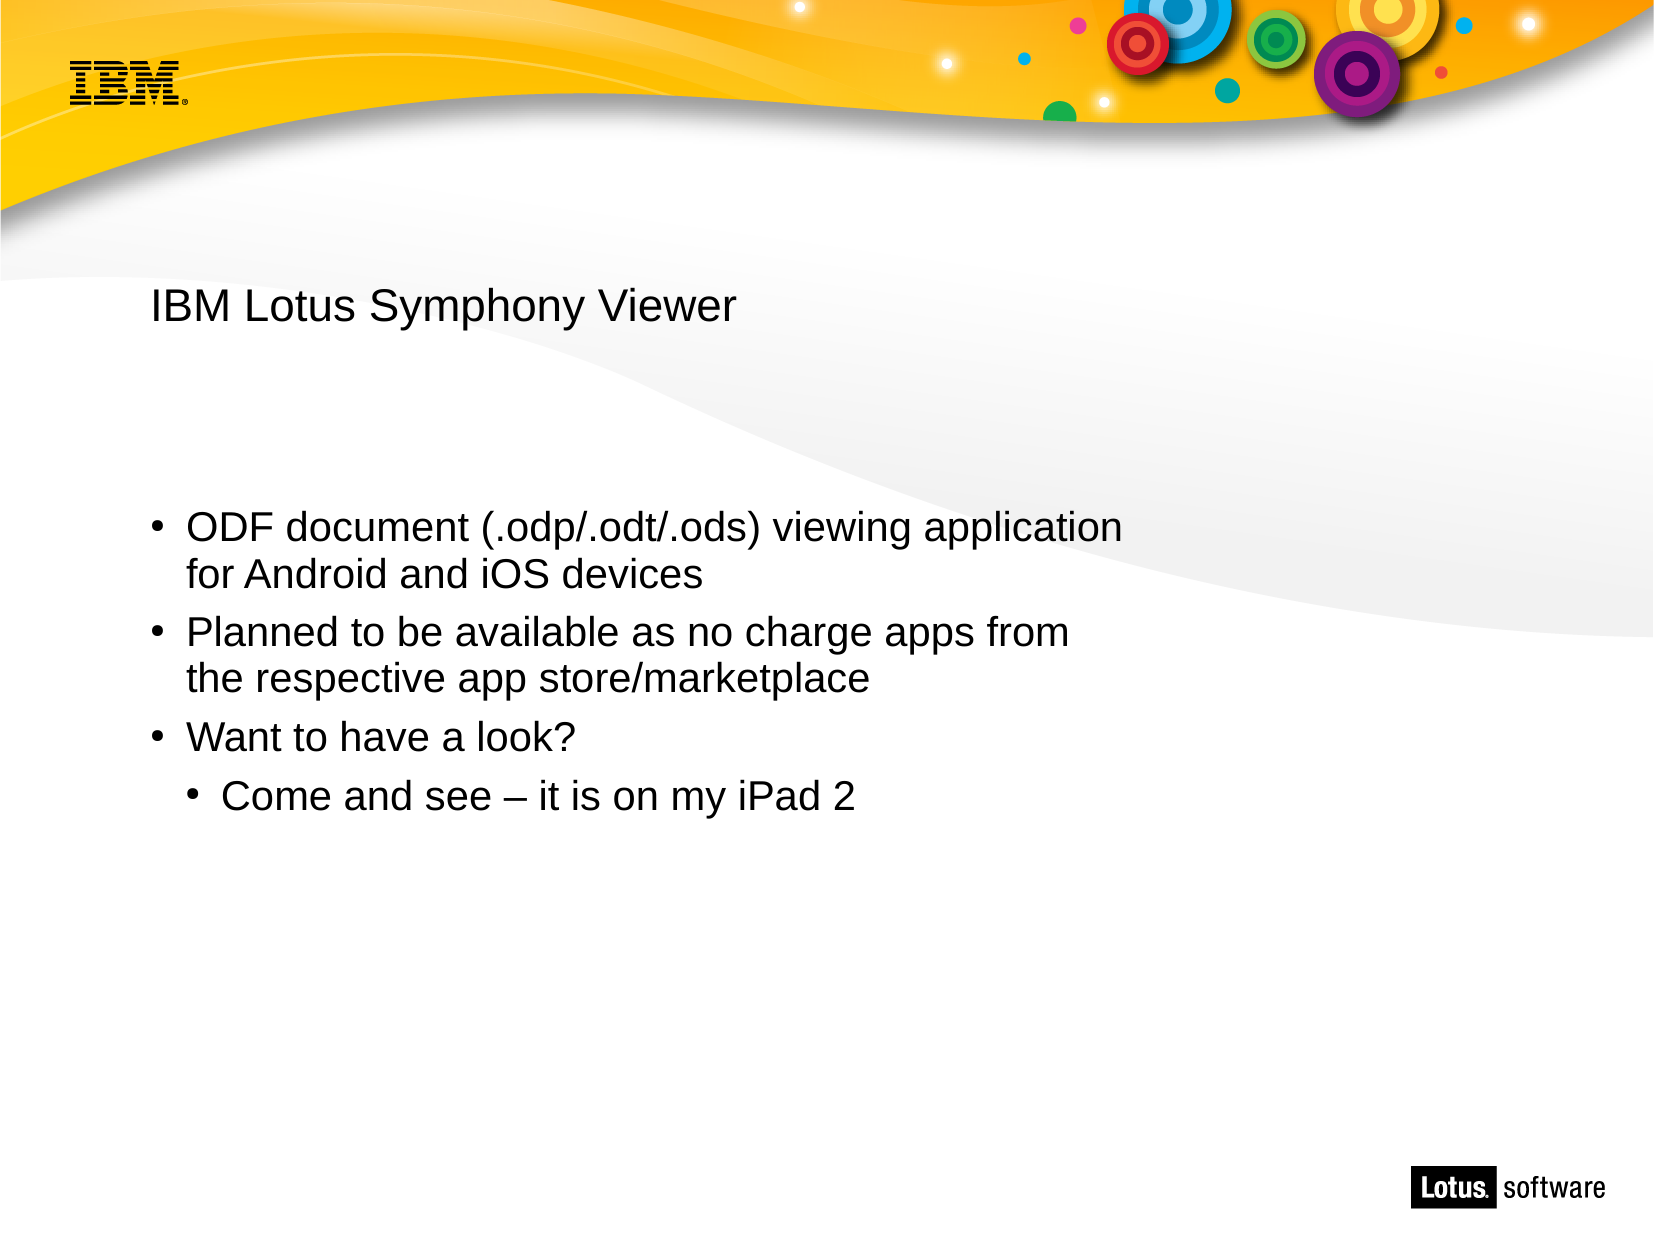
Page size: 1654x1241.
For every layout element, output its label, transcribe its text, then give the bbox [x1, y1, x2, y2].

picture [0, 0, 1654, 1241]
list ODF document (.odp/.odt/.ods) viewing application for Android and iOS devices Planned to be available as no charge apps from the respective app store/marketplace Want to have a look? Come and see – it is on my iPad 2 [150, 503, 1538, 1126]
title IBM Lotus Symphony Viewer [150, 280, 1538, 413]
